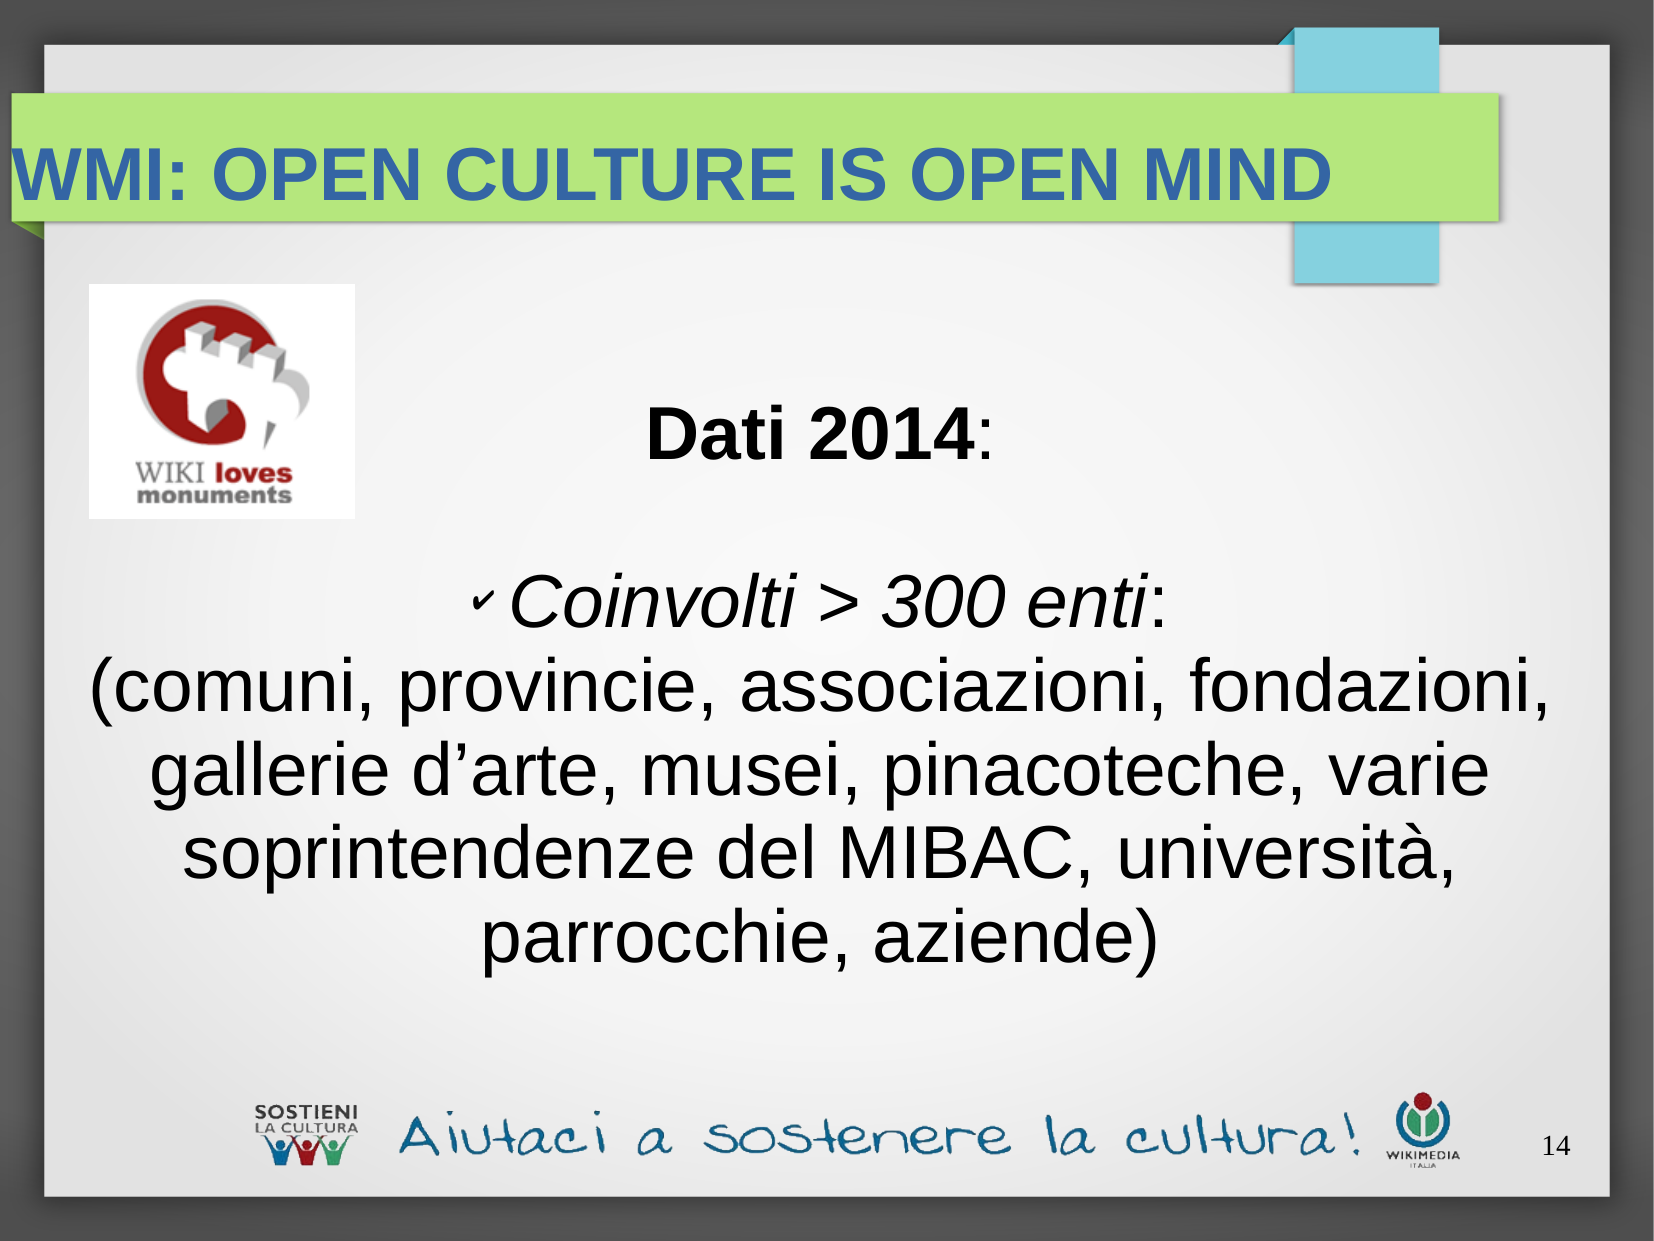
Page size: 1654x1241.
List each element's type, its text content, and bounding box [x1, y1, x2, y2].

picture [0, 0, 1654, 1241]
title WMI: OPEN CULTURE IS OPEN MIND [11, 17, 1642, 249]
text_box Dati 2014: Coinvolti > 300 enti: (comuni, provincie, associazioni, fondazioni, gallerie d’arte, musei, pinacoteche, varie soprintendenze del MIBAC, università, parrocchie, aziende) [35, 249, 1607, 1123]
